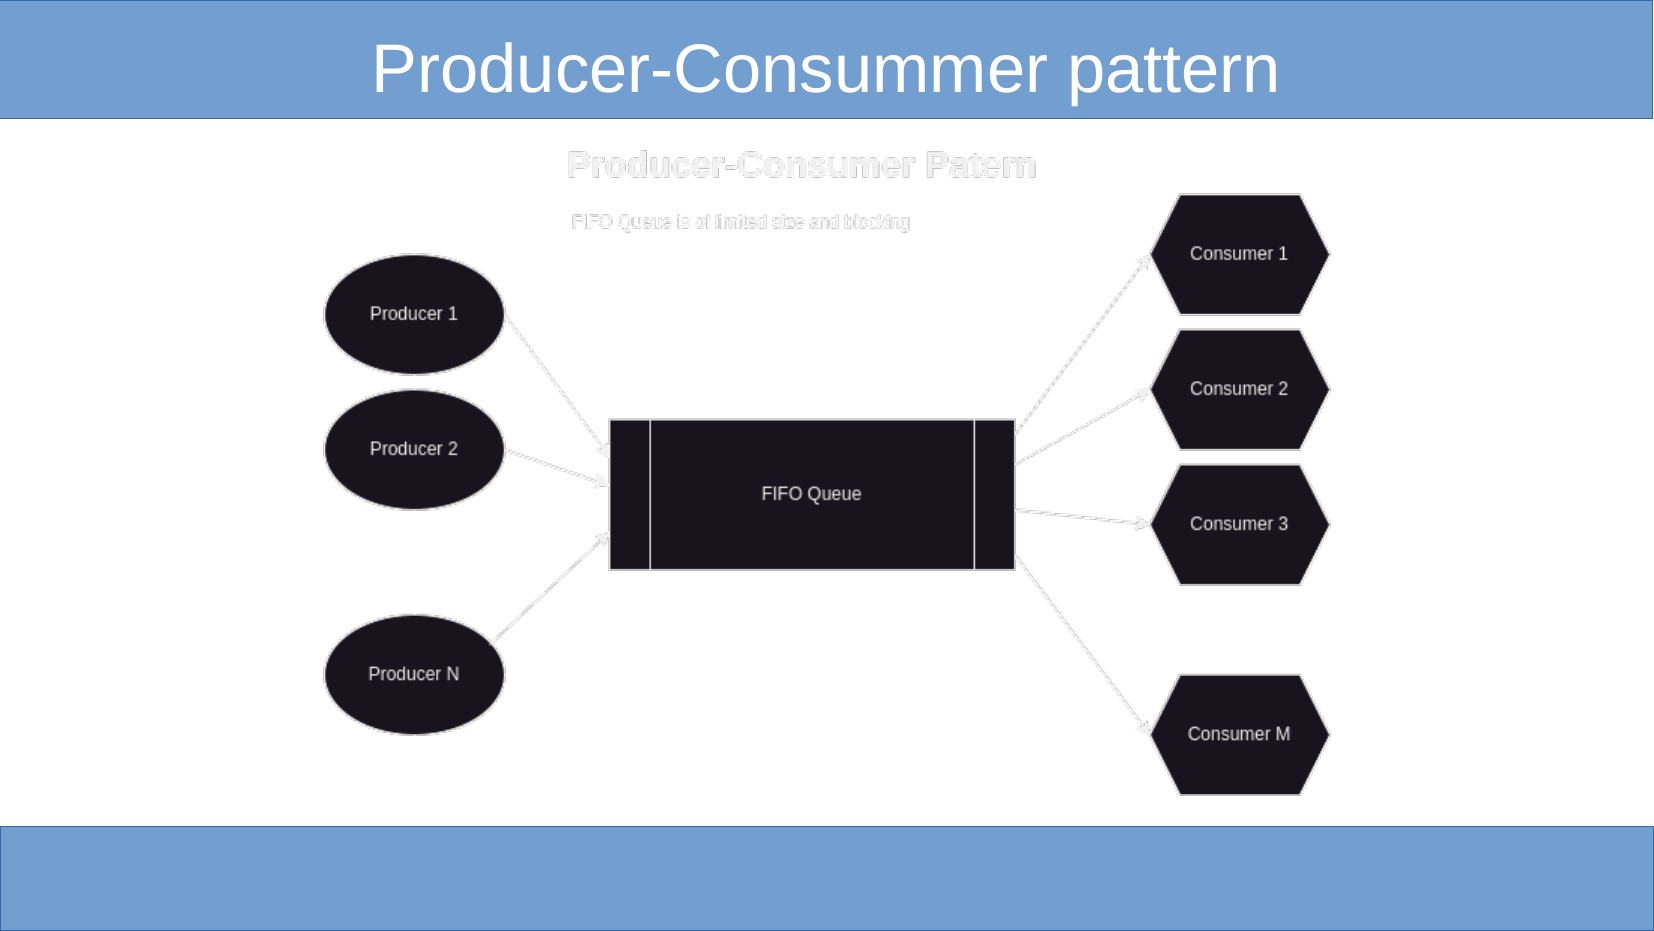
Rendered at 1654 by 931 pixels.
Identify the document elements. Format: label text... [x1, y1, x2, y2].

title Producer-Consummer pattern [59, 29, 1595, 108]
picture [321, 131, 1334, 799]
